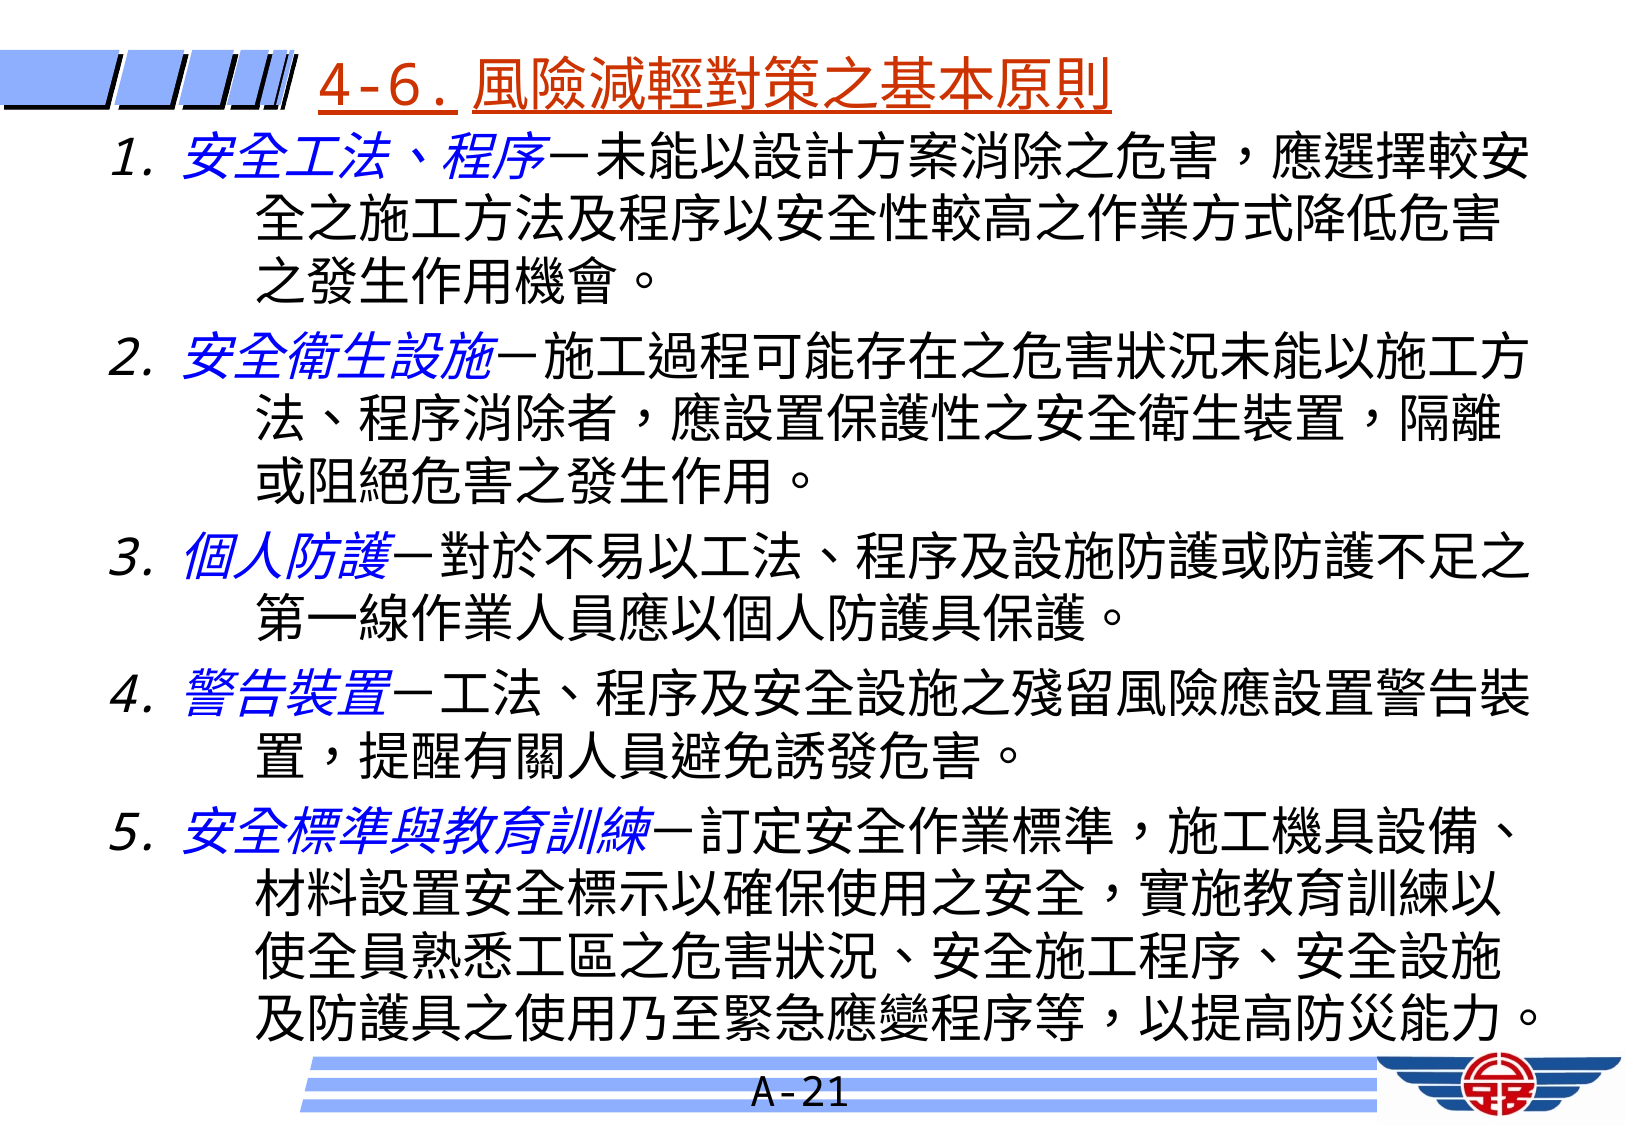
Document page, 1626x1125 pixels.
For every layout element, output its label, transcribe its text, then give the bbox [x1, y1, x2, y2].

text_box 安全工法、程序－未能以設計方案消除之危害，應選擇較安全之施工方法及程序以安全性較高之作業方式降低危害之發生作用機會。 安全衛生設施－施工過程可能存在之危害狀況未能以施工方法、程序消除者，應設置保護性之安全衛生裝置，隔離或阻絕危害之發生作用。 個人防護－對於不易以工法、程序及設施防護或防護不足之第一線作業人員應以個人防護具保護。 警告裝置－工法、程序及安全設施之殘留風險應設置警告裝置，提醒有關人員避免誘發危害。 安全標準與教育訓練－訂定安全作業標準，施工機具設備、材料設置安全標示以確保使用之安全，實施教育訓練以使全員熟悉工區之危害狀況、安全施工程序、安全設施及防護具之使用乃至緊急應變程序等，以提高防災能力。 [90, 116, 1564, 1056]
text_box 4-6.風險減輕對策之基本原則 [302, 39, 1202, 116]
